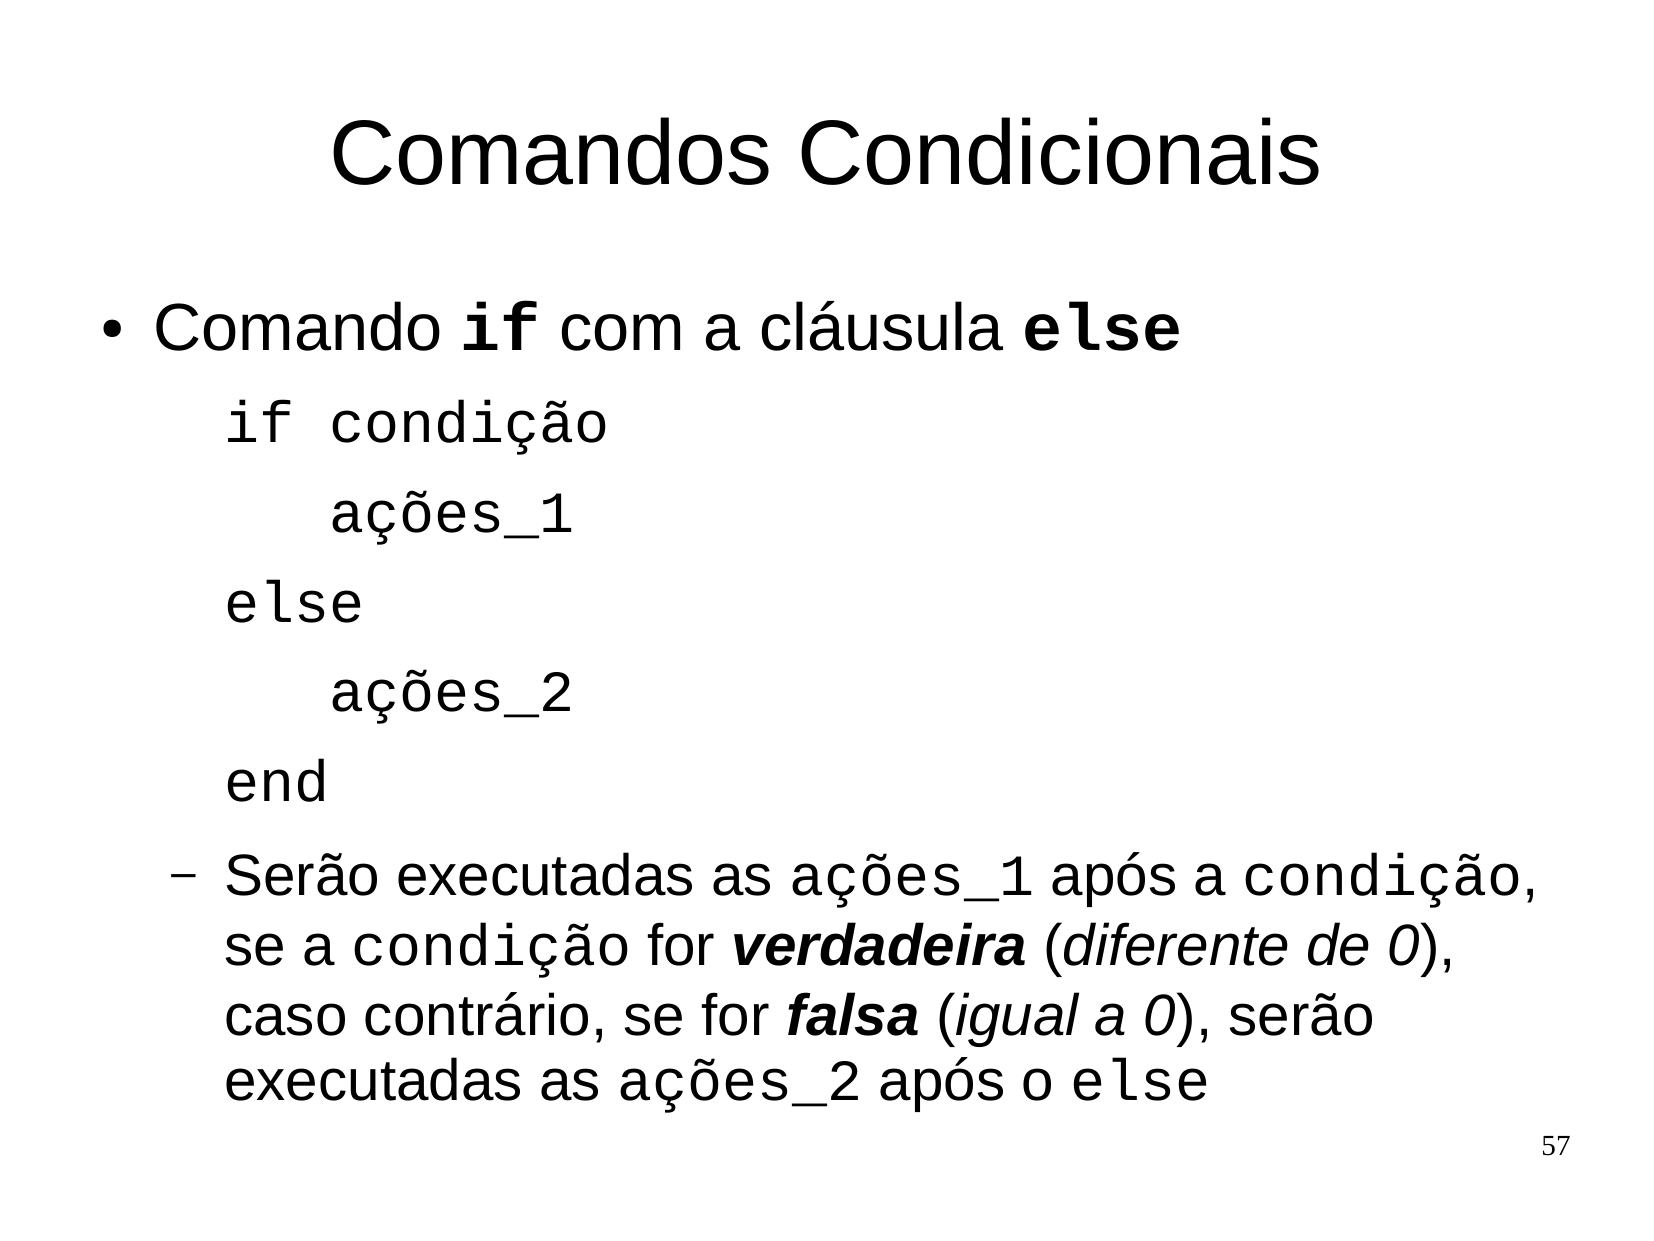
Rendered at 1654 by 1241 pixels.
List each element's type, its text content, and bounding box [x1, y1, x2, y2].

list Comando if com a cláusula else if condição ações_1 else ações_2 end Serão executadas as ações_1 após a condição, se a condição for verdadeira (diferente de 0), caso contrário, se for falsa (igual a 0), serão executadas as ações_2 após o else [82, 290, 1571, 1123]
title Comandos Condicionais [82, 49, 1571, 257]
